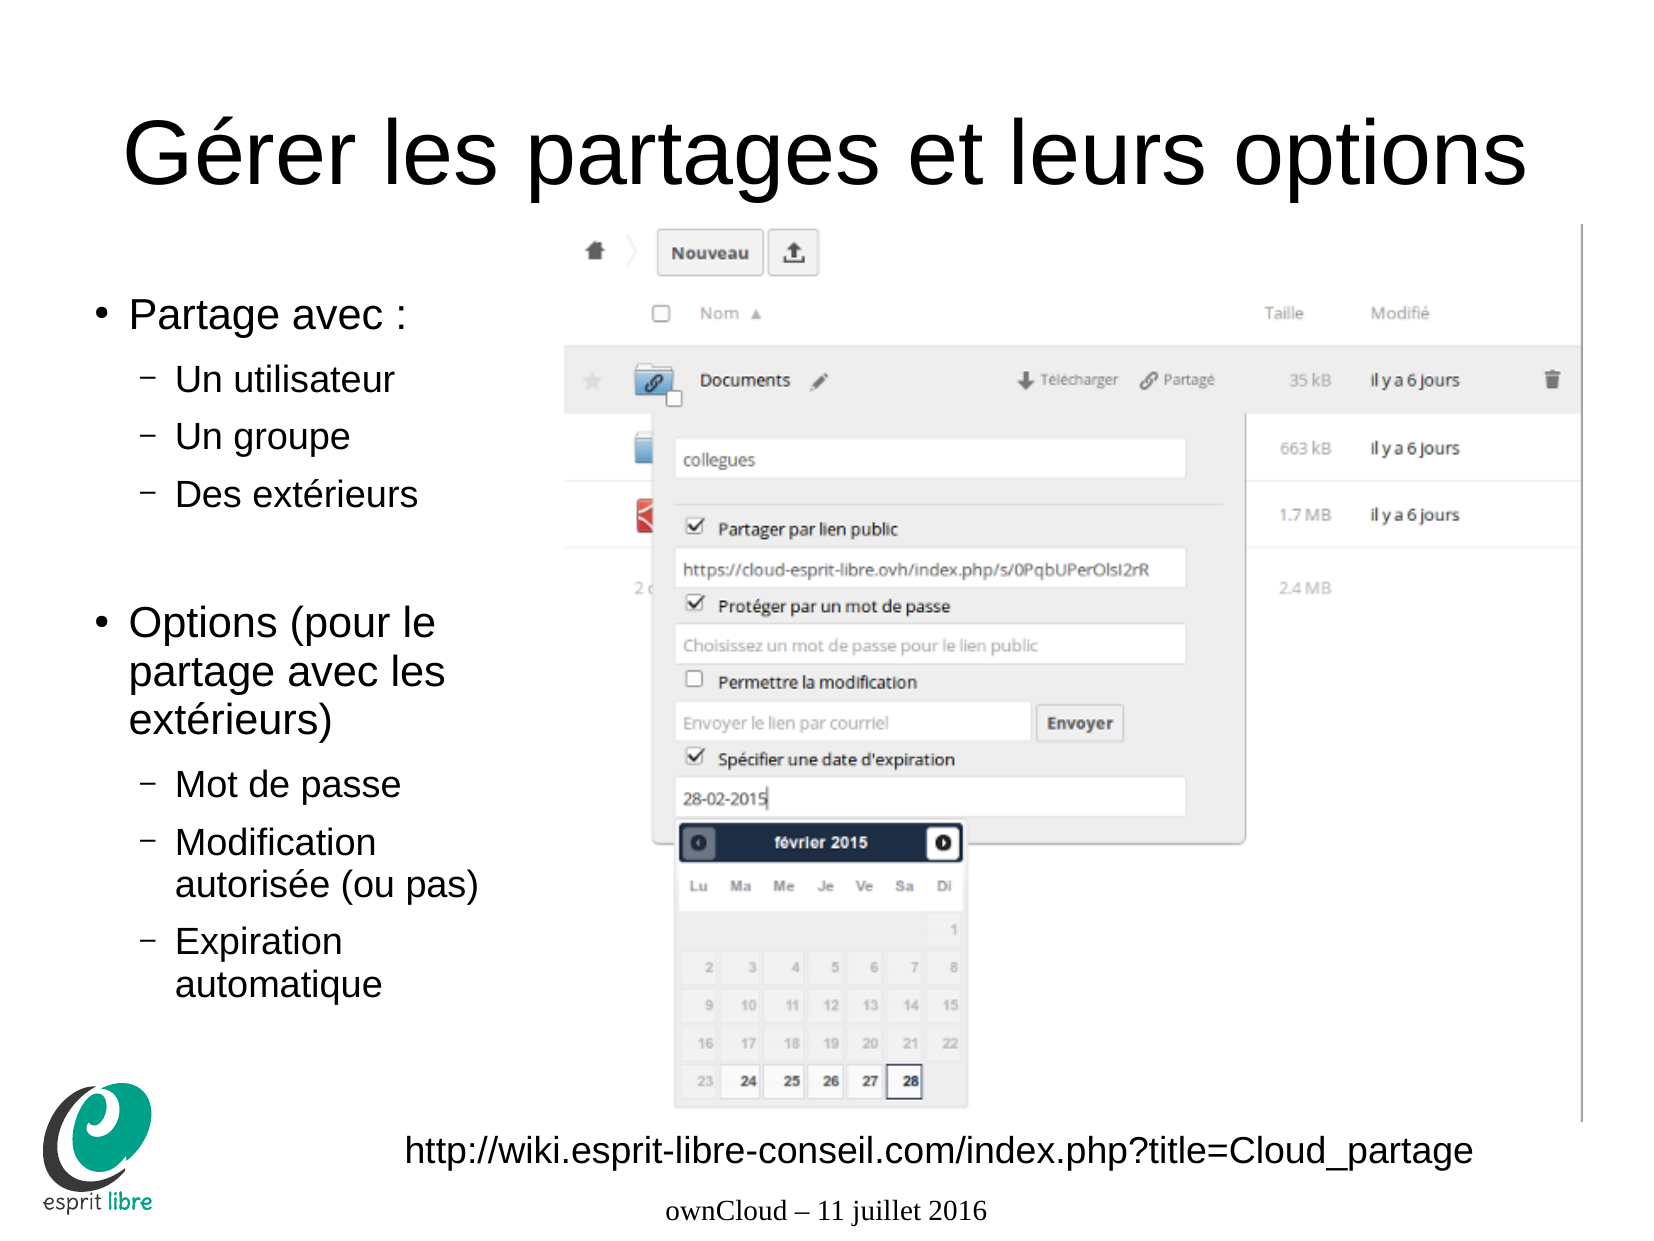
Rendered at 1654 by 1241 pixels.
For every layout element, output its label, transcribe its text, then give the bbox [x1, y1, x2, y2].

picture [564, 224, 1583, 1123]
list Partage avec : Un utilisateur Un groupe Des extérieurs Options (pour le partage avec les extérieurs) Mot de passe Modification autorisée (ou pas) Expiration automatique [82, 290, 564, 1010]
text_box http://wiki.esprit-libre-conseil.com/index.php?title=Cloud_partage [389, 1122, 1490, 1179]
title Gérer les partages et leurs options [82, 49, 1571, 257]
